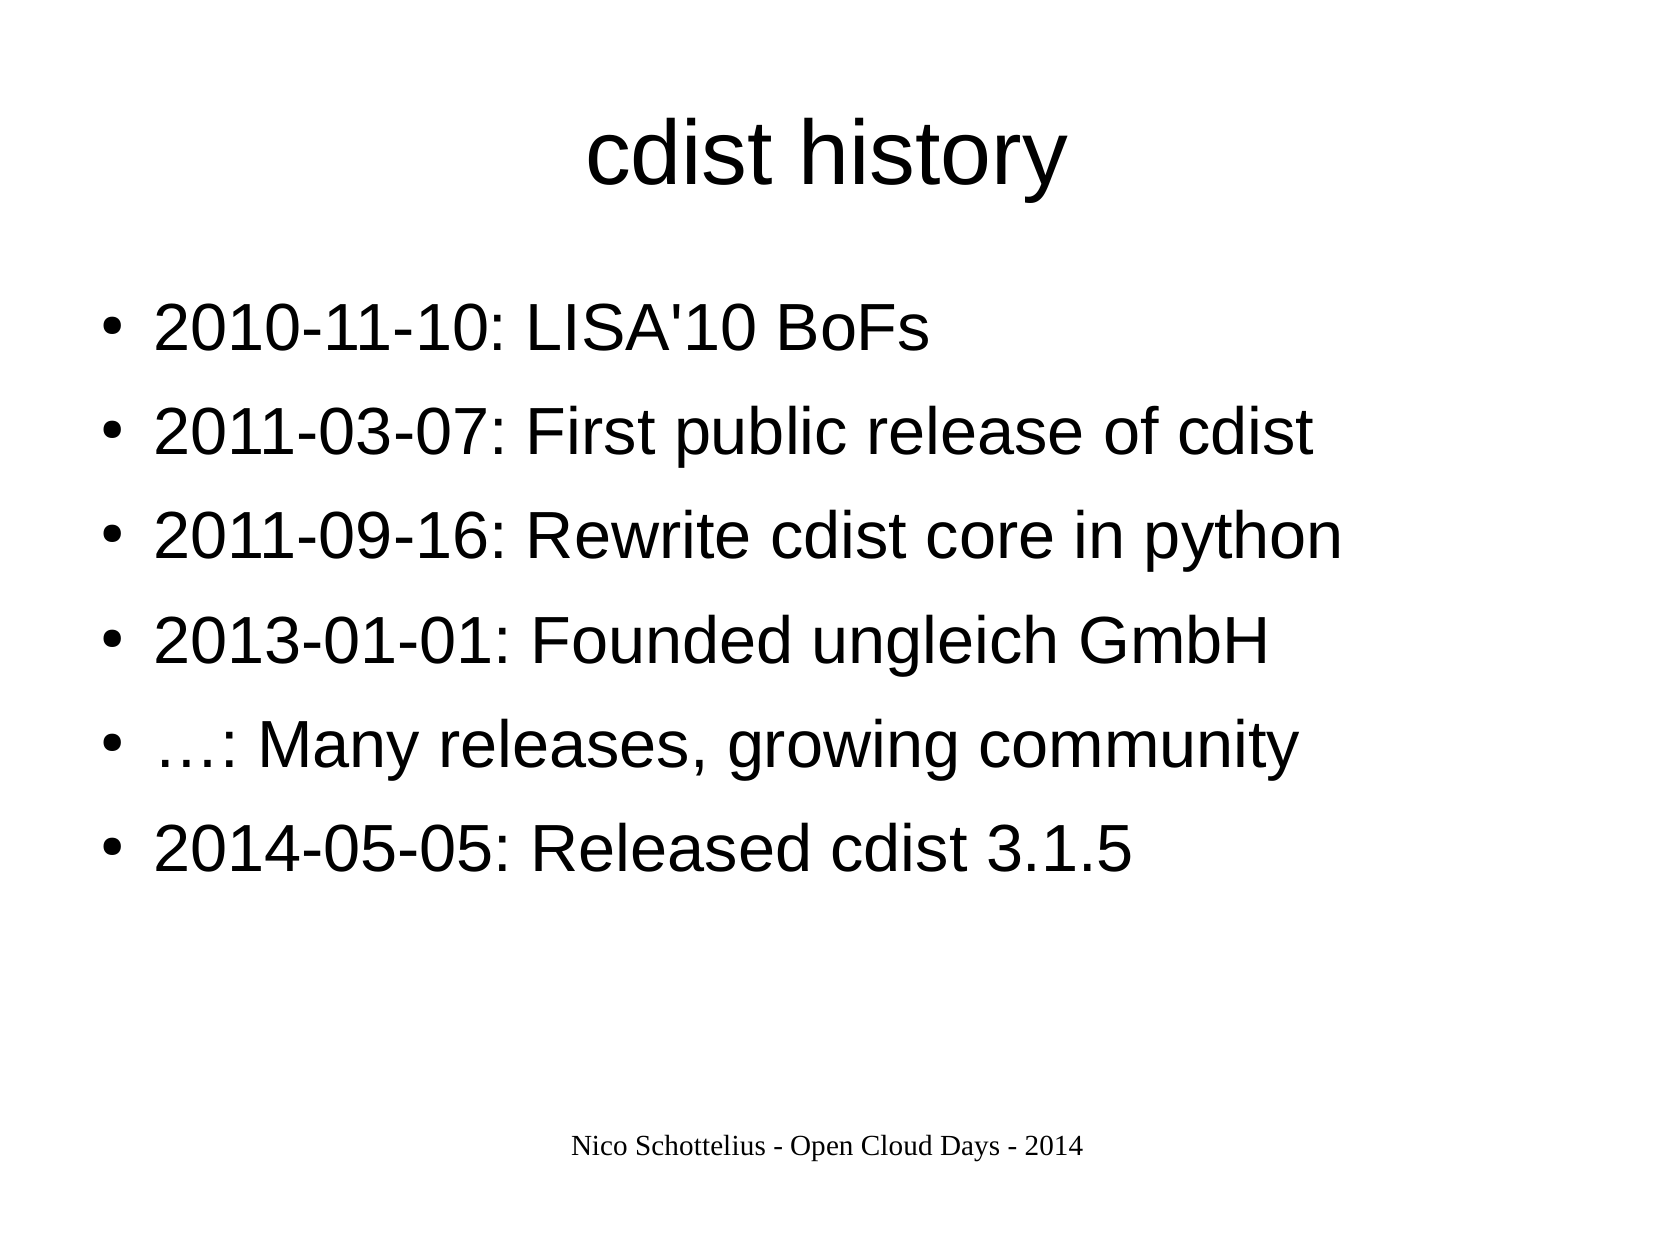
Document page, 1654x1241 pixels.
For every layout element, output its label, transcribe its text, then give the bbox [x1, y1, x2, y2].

list 2010-11-10: LISA'10 BoFs 2011-03-07: First public release of cdist 2011-09-16: Rewrite cdist core in python 2013-01-01: Founded ungleich GmbH …: Many releases, growing community 2014-05-05: Released cdist 3.1.5 [82, 290, 1538, 1010]
title cdist history [82, 49, 1571, 257]
